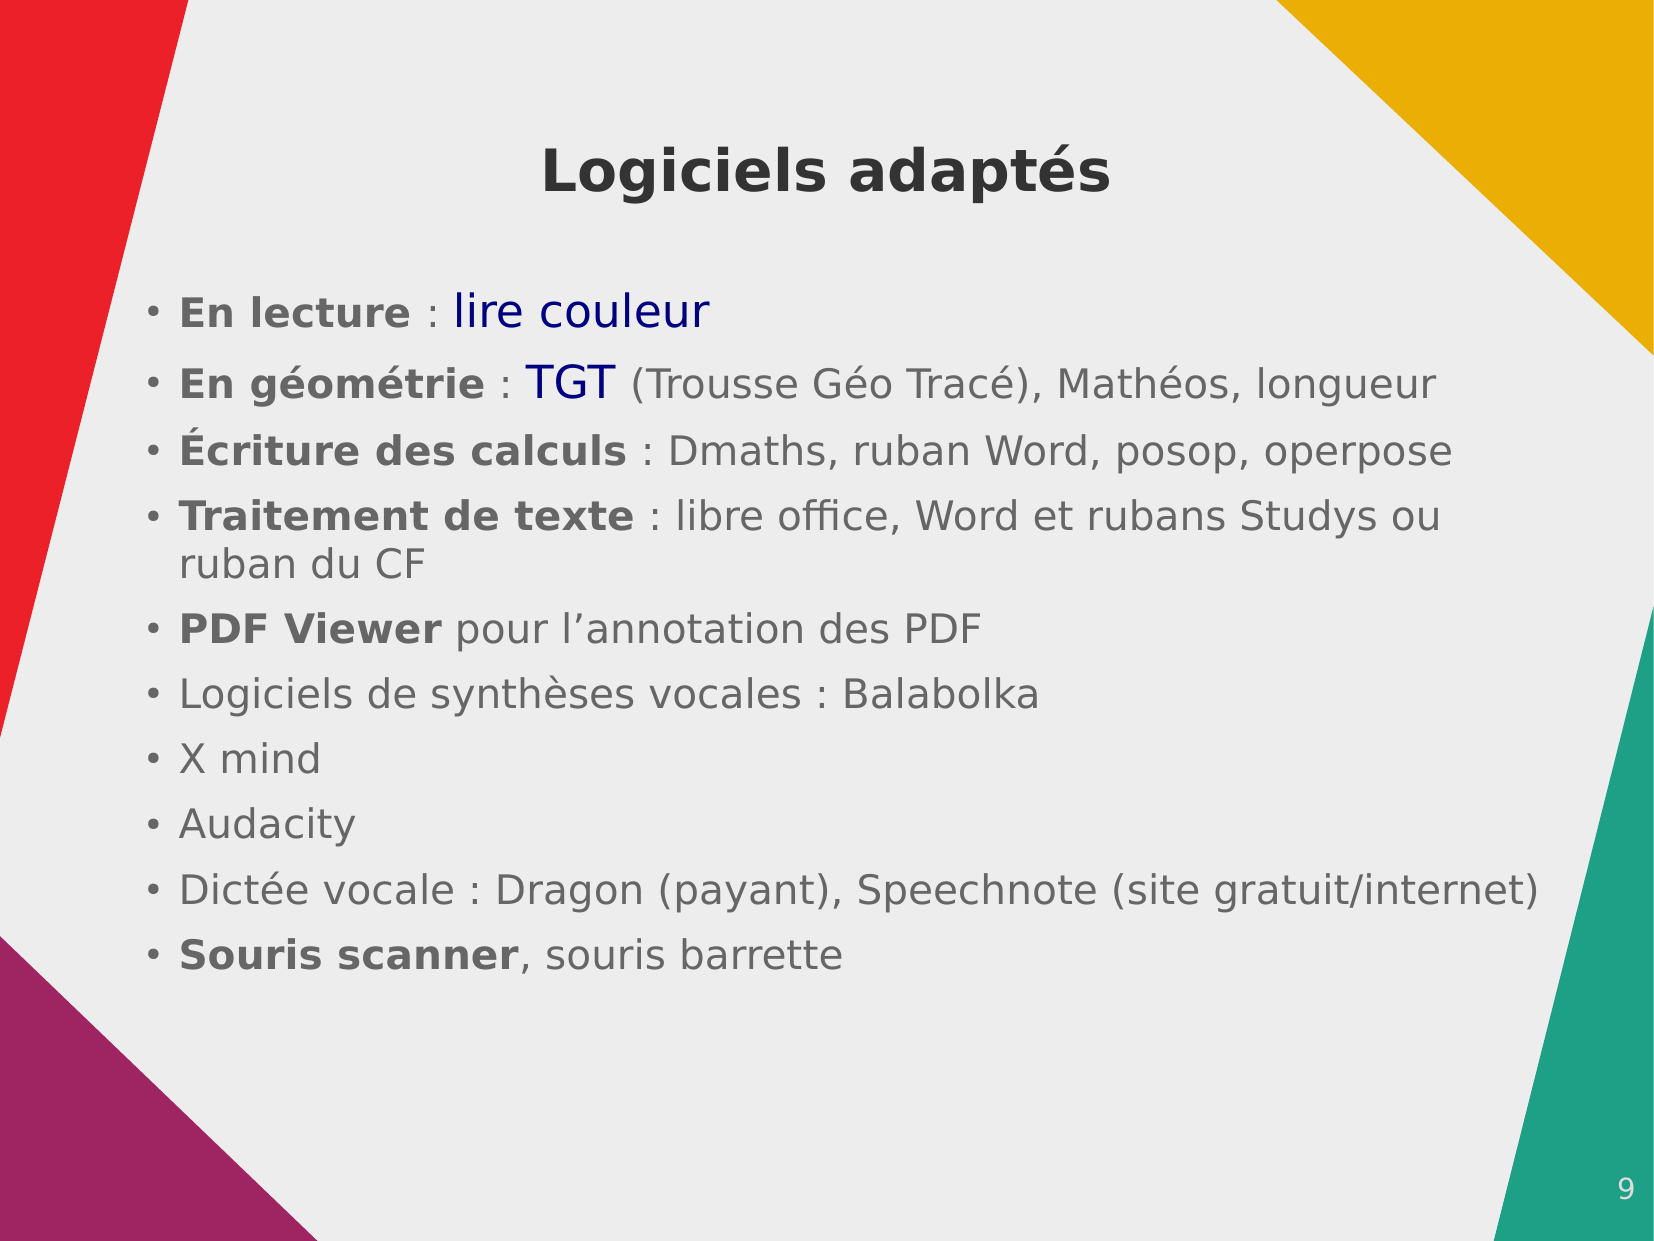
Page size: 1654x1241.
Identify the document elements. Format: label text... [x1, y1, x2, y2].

list En lecture : lire couleur En géométrie : TGT (Trousse Géo Tracé), Mathéos, longueur Écriture des calculs : Dmaths, ruban Word, posop, operpose Traitement de texte : libre office, Word et rubans Studys ou ruban du CF PDF Viewer pour l’annotation des PDF Logiciels de synthèses vocales : Balabolka X mind Audacity Dictée vocale : Dragon (payant), Speechnote (site gratuit/internet) Souris scanner, souris barrette [135, 285, 1560, 1016]
title Logiciels adaptés [114, 73, 1539, 271]
